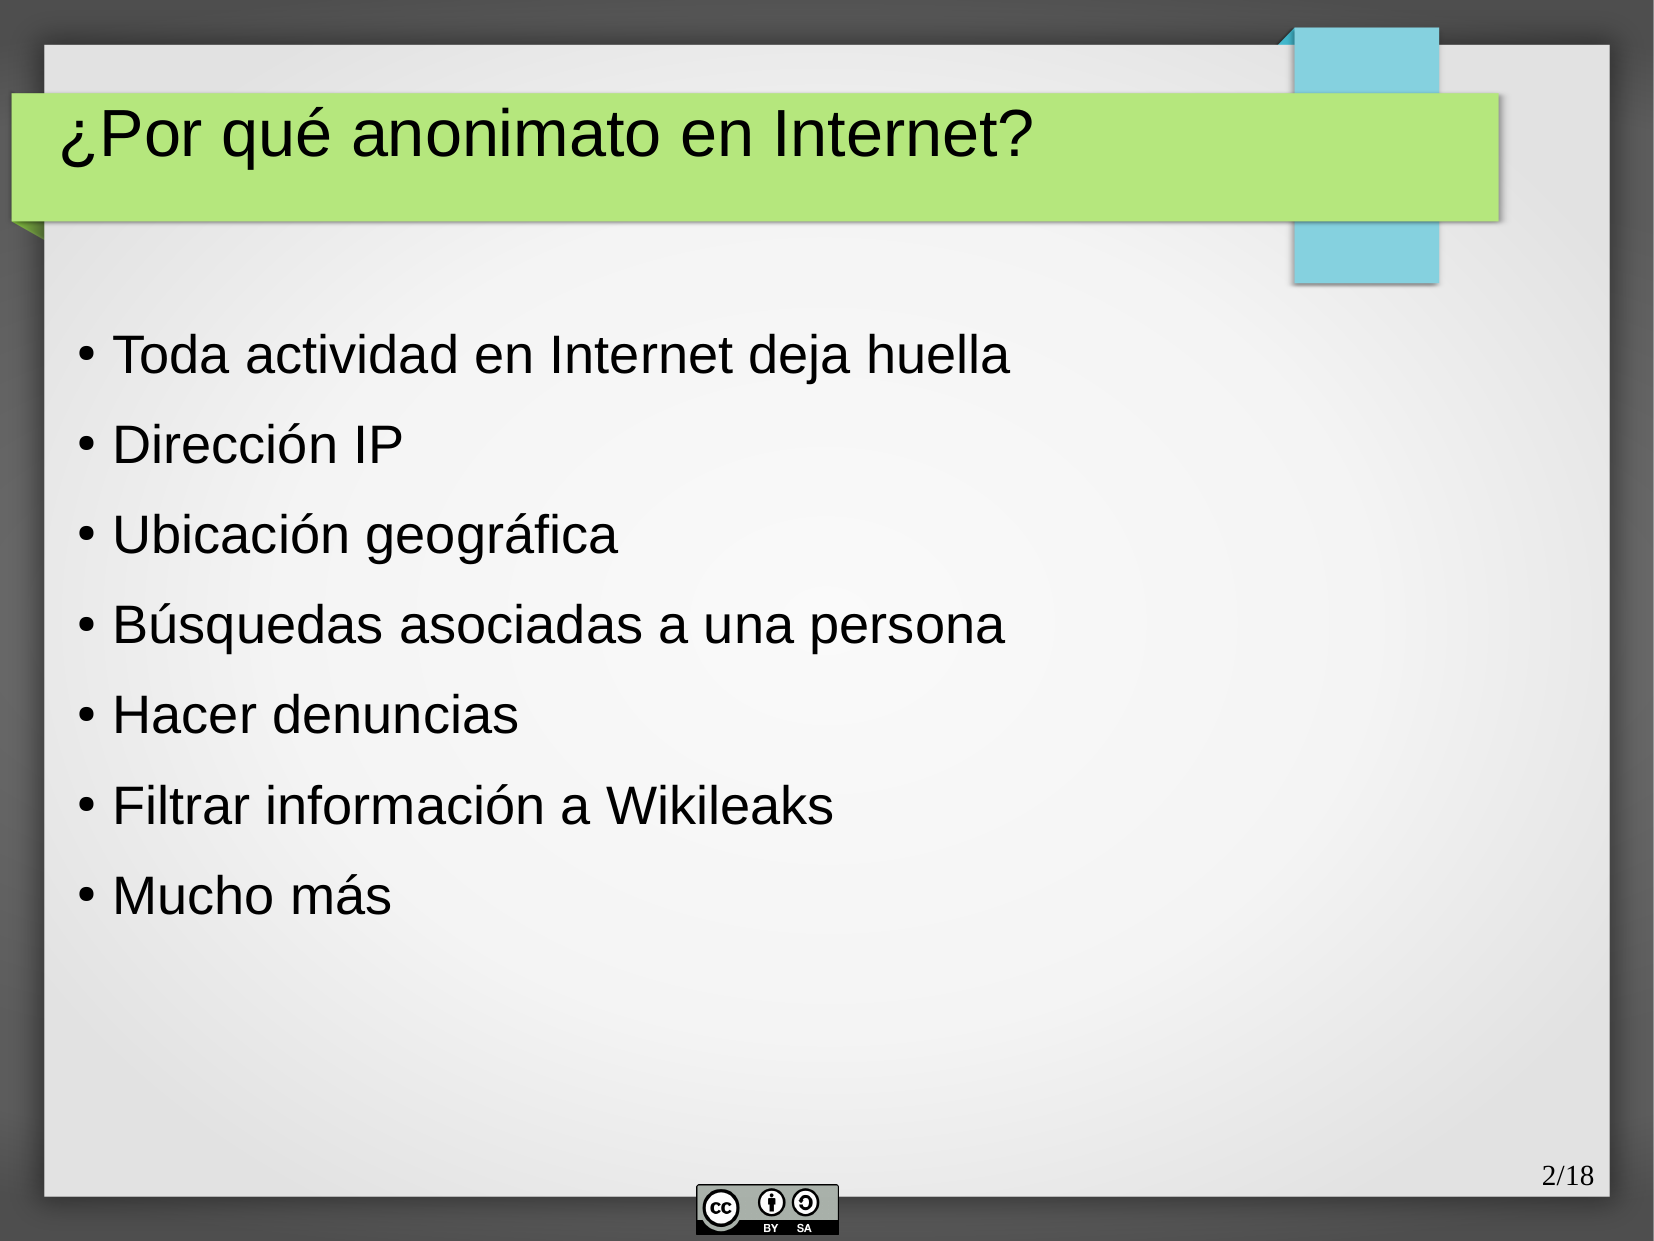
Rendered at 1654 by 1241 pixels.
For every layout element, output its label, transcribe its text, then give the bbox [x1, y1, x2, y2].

list Toda actividad en Internet deja huella Dirección IP Ubicación geográfica Búsquedas asociadas a una persona Hacer denuncias Filtrar información a Wikileaks Mucho más [76, 324, 1400, 1093]
title ¿Por qué anonimato en Internet? [59, 66, 1595, 200]
picture [0, 0, 1654, 1241]
